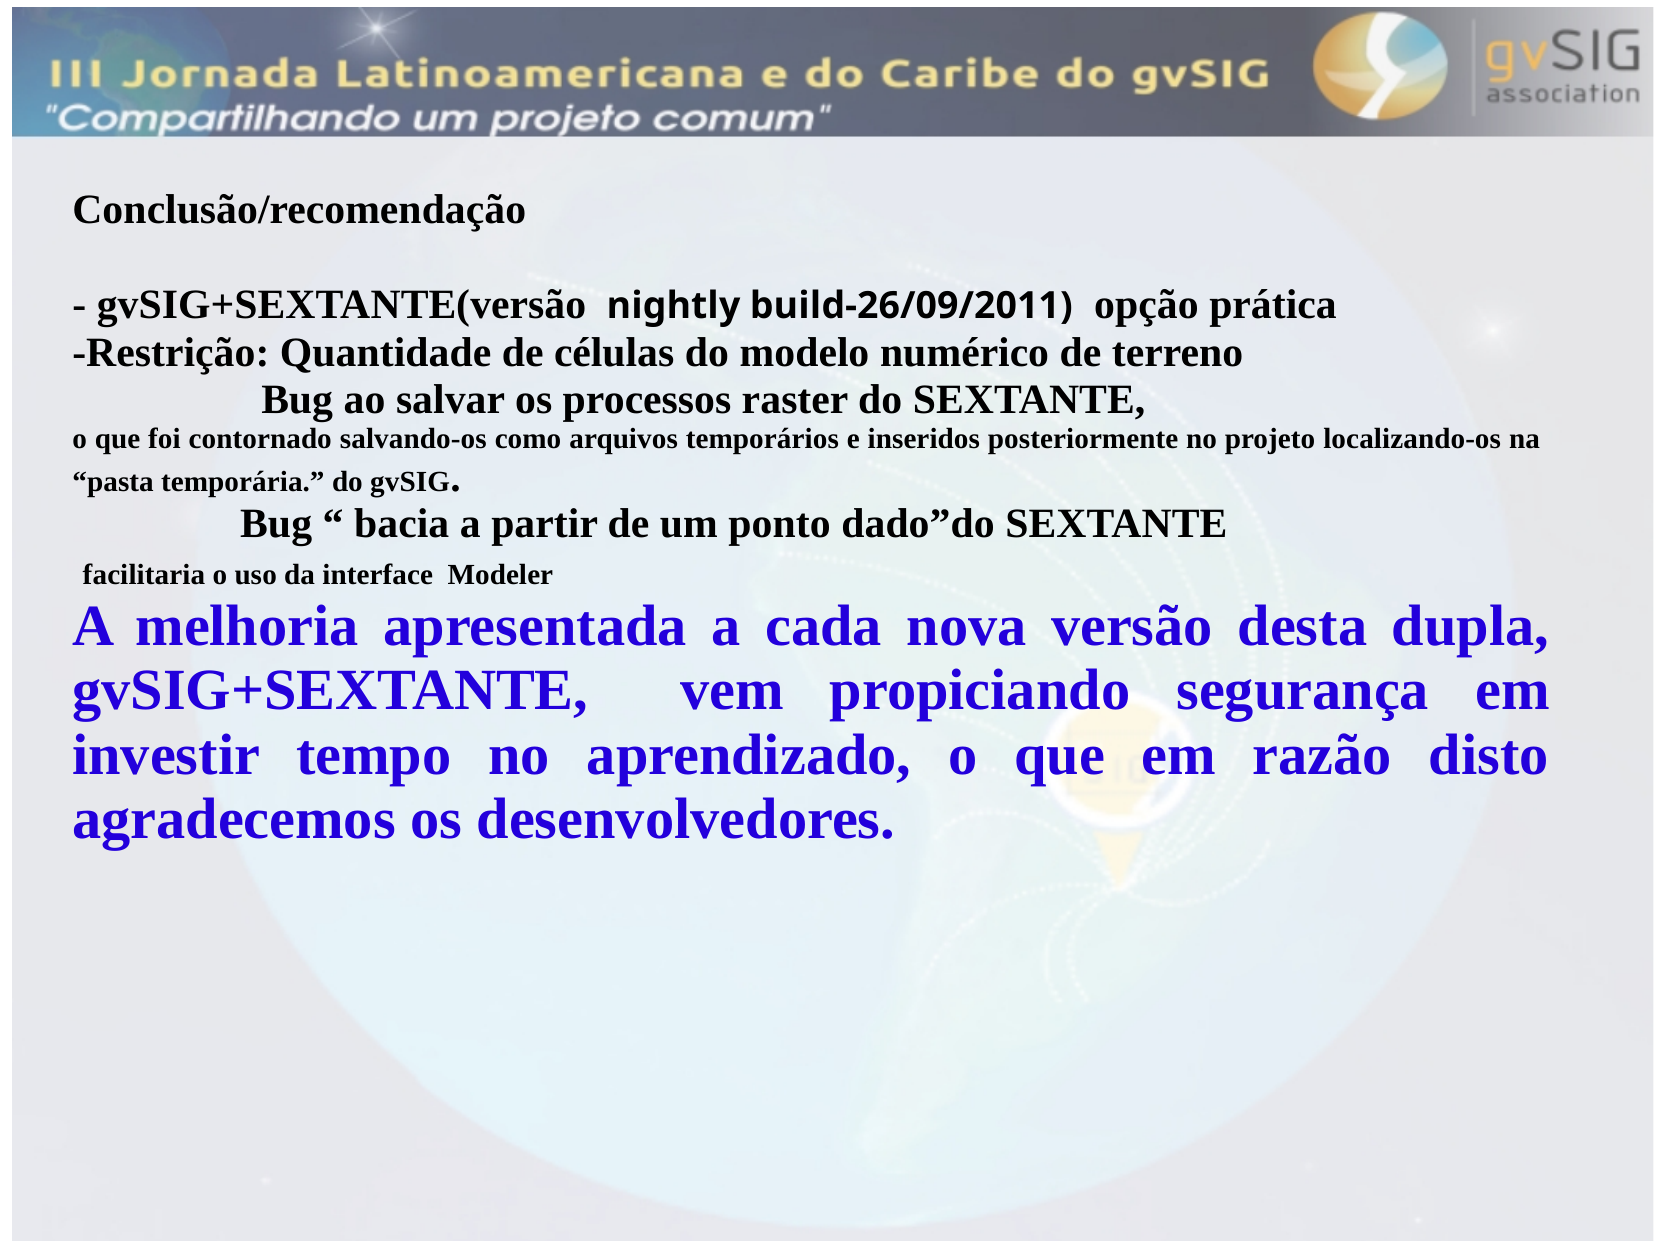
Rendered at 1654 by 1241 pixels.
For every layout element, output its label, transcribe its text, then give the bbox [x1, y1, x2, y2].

table_header Conclusão/recomendação - gvSIG+SEXTANTE(versão nightly build-26/09/2011) opção prática -Restrição: Quantidade de células do modelo numérico de terreno Bug ao salvar os processos raster do SEXTANTE, o que foi contornado salvando-os como arquivos temporários e inseridos posteriormente no projeto localizando-os na “pasta temporária.” do gvSIG. Bug “ bacia a partir de um ponto dado”do SEXTANTE facilitaria o uso da interface Modeler A melhoria apresentada a cada nova versão desta dupla, gvSIG+SEXTANTE, vem propiciando segurança em investir tempo no aprendizado, o que em razão disto agradecemos os desenvolvedores. [57, 178, 1565, 1063]
picture [12, 7, 1654, 1241]
